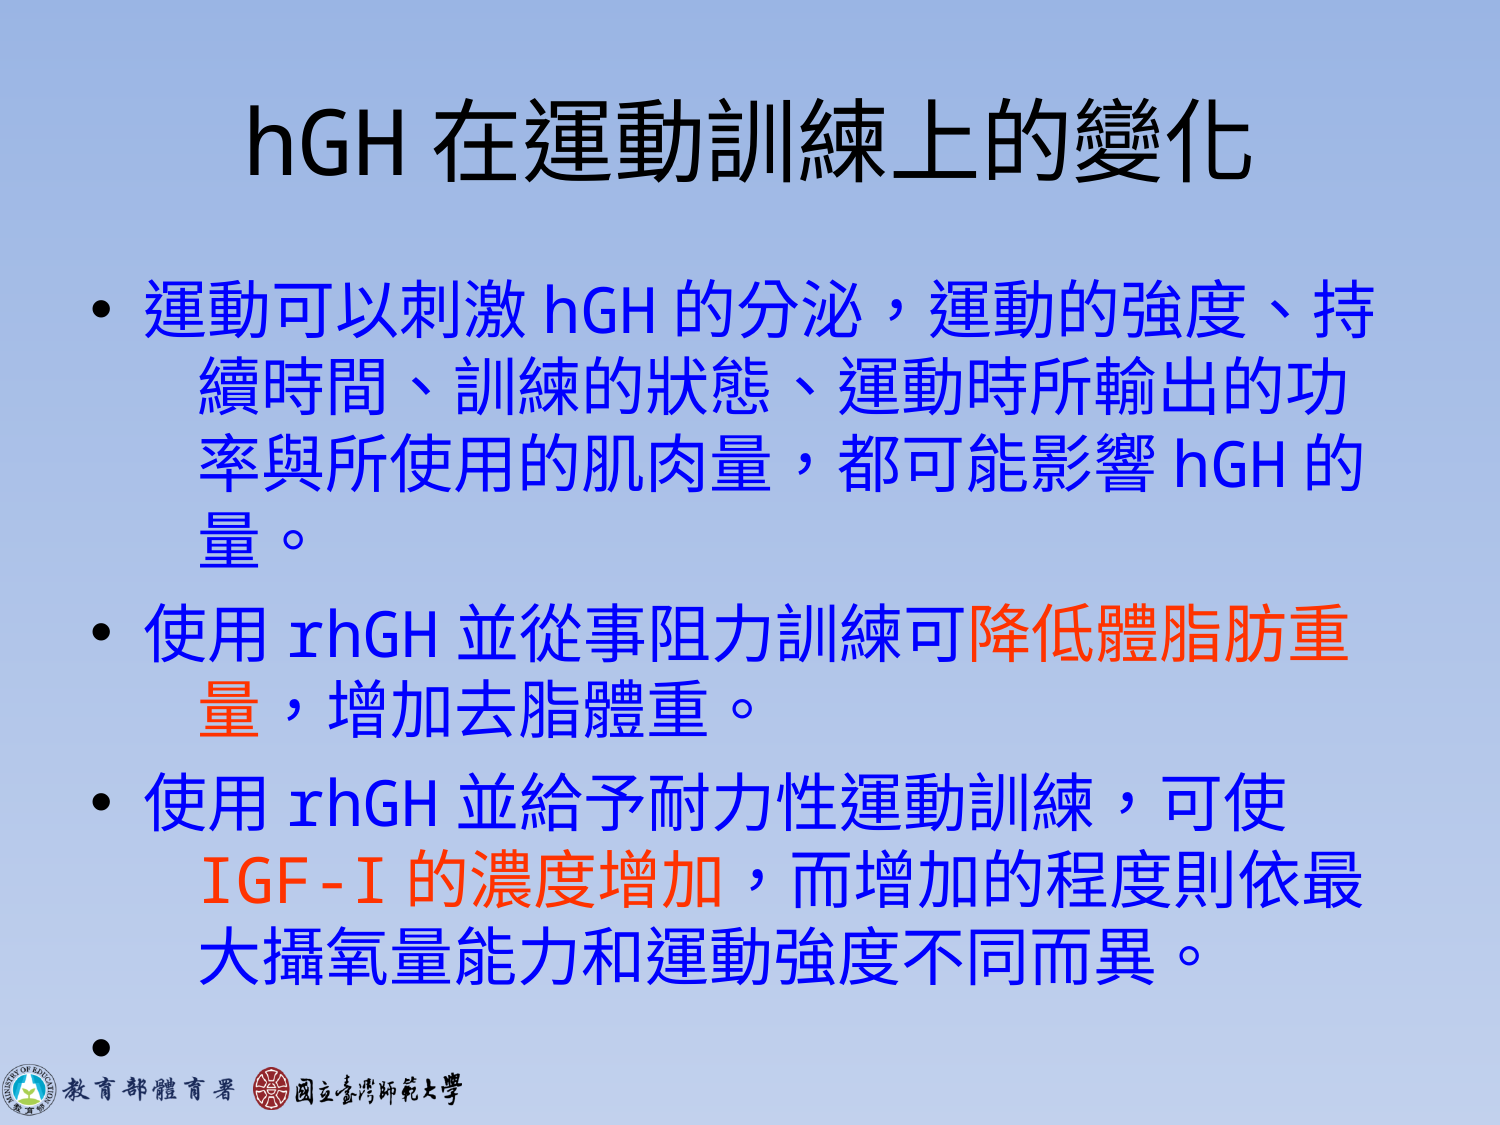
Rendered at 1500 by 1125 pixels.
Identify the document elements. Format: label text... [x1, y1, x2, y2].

list 運動可以刺激hGH的分泌，運動的強度、持續時間、訓練的狀態、運動時所輸出的功率與所使用的肌肉量，都可能影響hGH的量。 使用rhGH並從事阻力訓練可降低體脂肪重量，增加去脂體重。 使用rhGH並給予耐力性運動訓練，可使IGF-I的濃度增加，而增加的程度則依最大攝氧量能力和運動強度不同而異。 [75, 262, 1426, 1005]
title hGH在運動訓練上的變化 [75, 45, 1426, 233]
